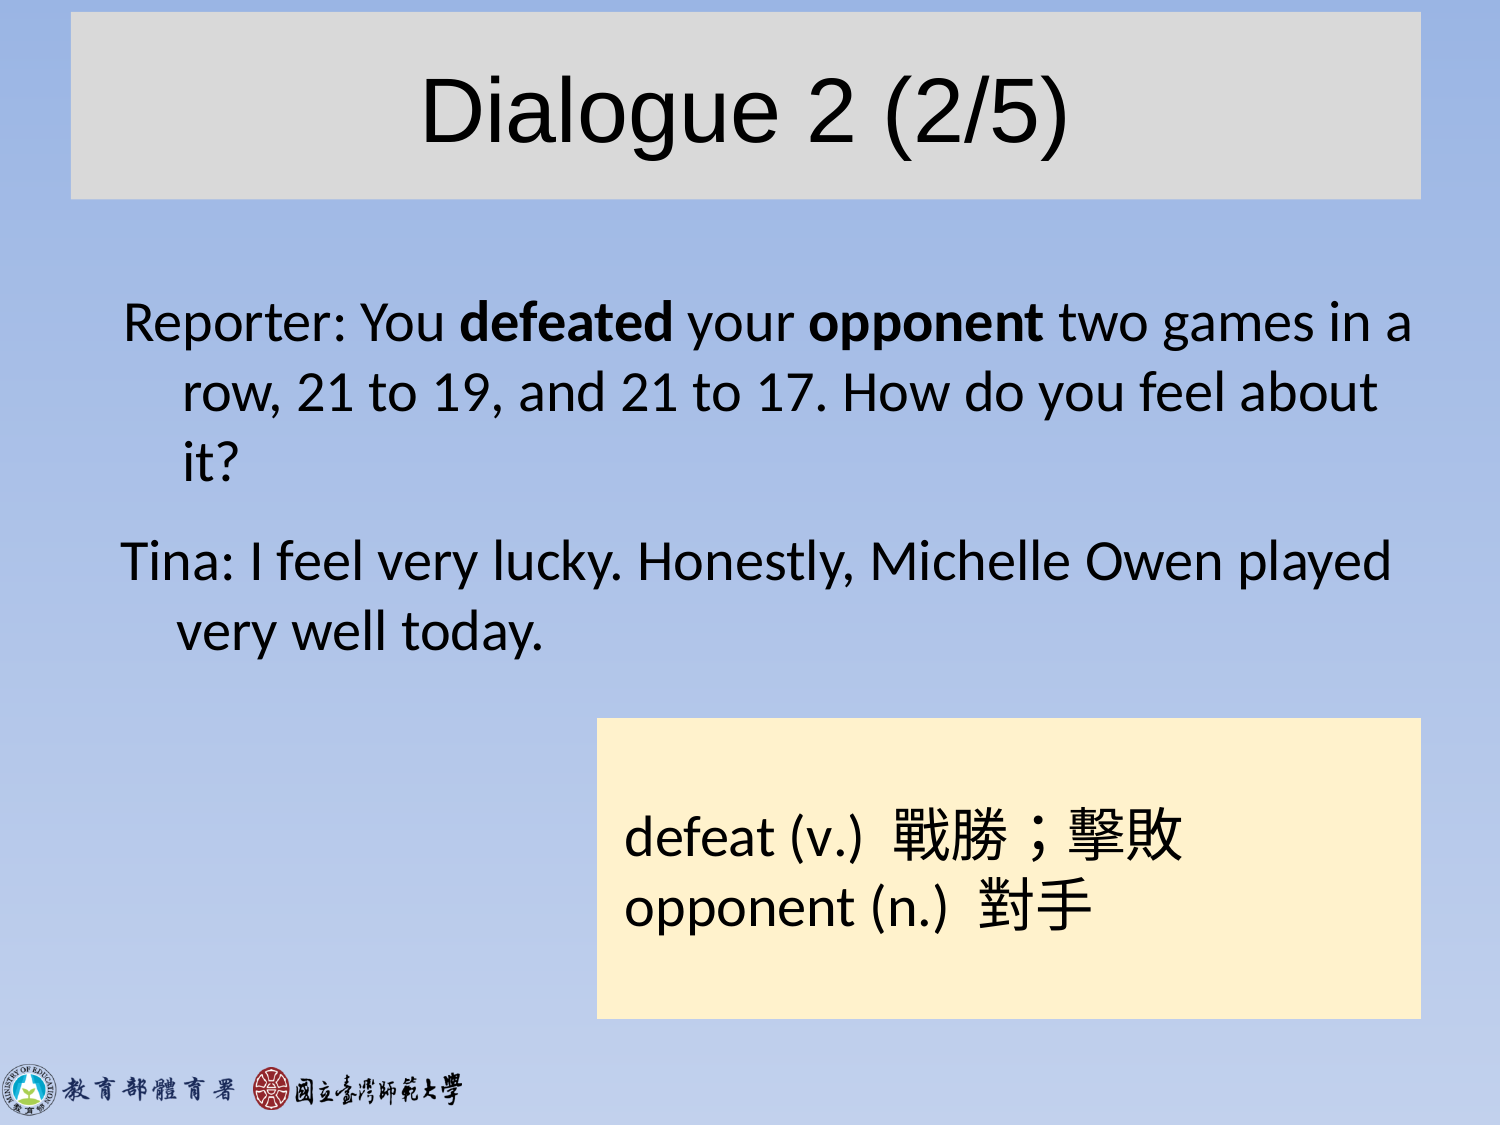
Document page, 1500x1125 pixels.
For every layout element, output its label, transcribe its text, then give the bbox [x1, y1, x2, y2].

title Dialogue 2 (2/5) [70, 11, 1421, 200]
list Reporter: You defeated your opponent two games in a row, 21 to 19, and 21 to 17. How do you feel about it? Tina: I feel very lucky. Honestly, Michelle Owen played very well today. [49, 275, 1443, 1062]
text_box defeat (v.) 戰勝；擊敗 opponent (n.) 對手 [597, 718, 1421, 1019]
